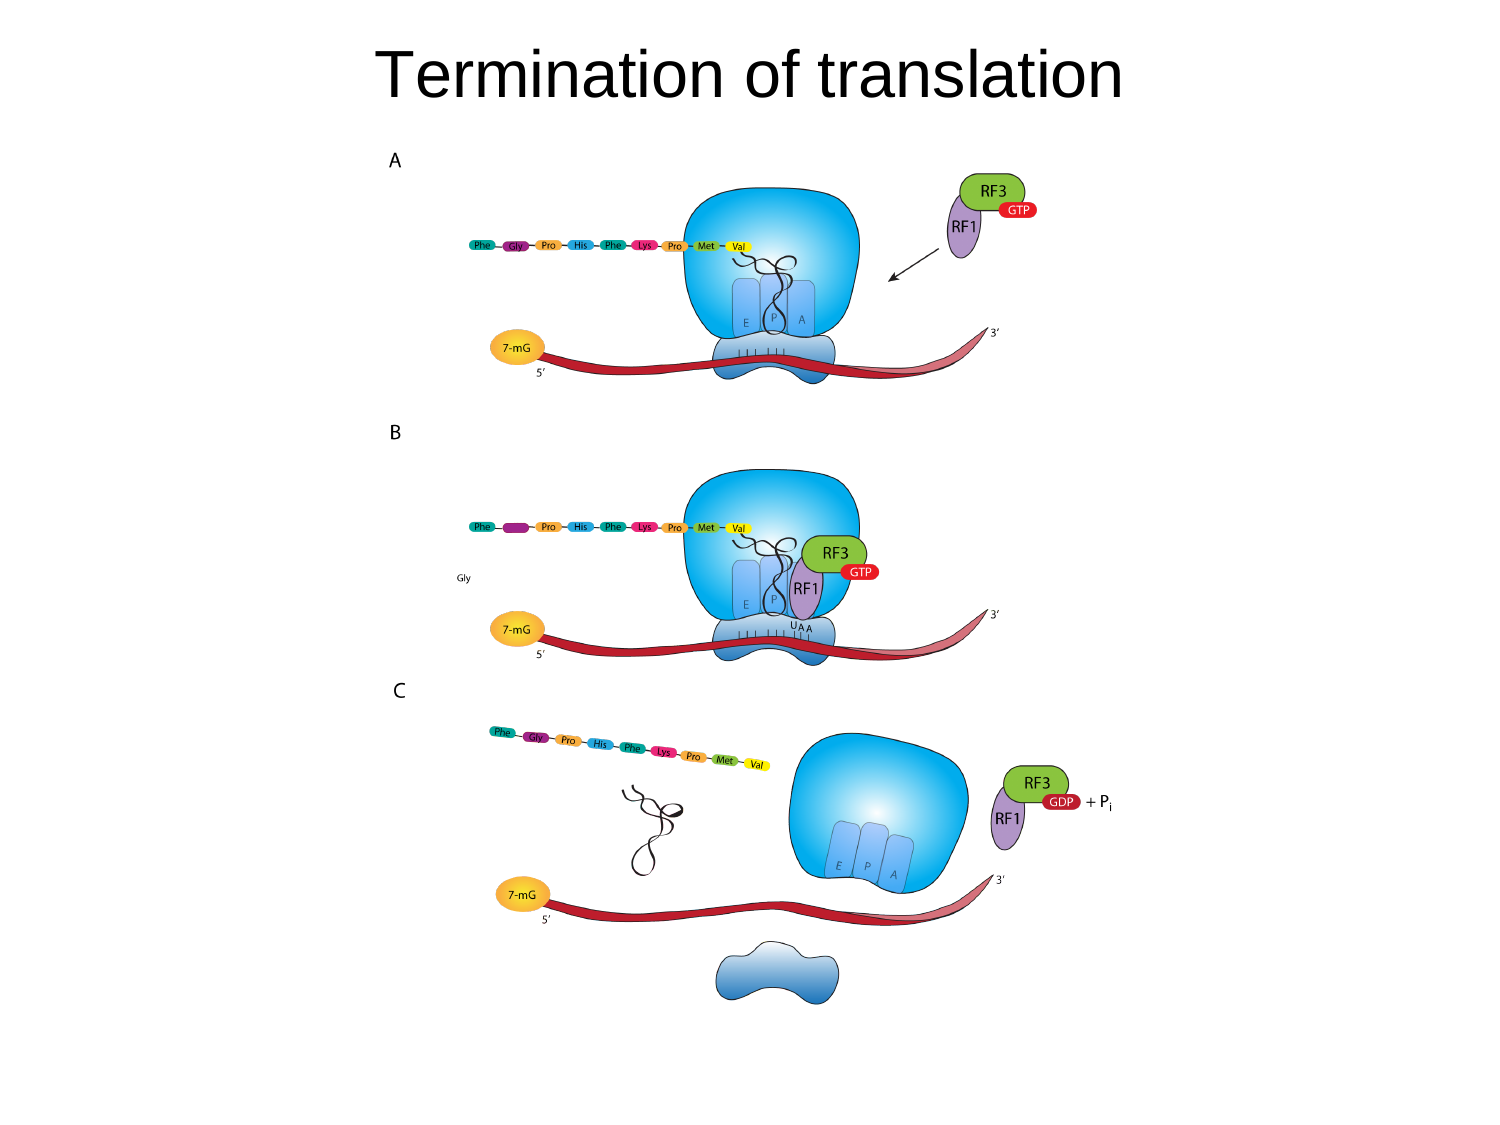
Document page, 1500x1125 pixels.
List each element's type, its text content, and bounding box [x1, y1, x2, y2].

picture [387, 149, 1113, 1005]
title Termination of translation [75, 23, 1426, 119]
